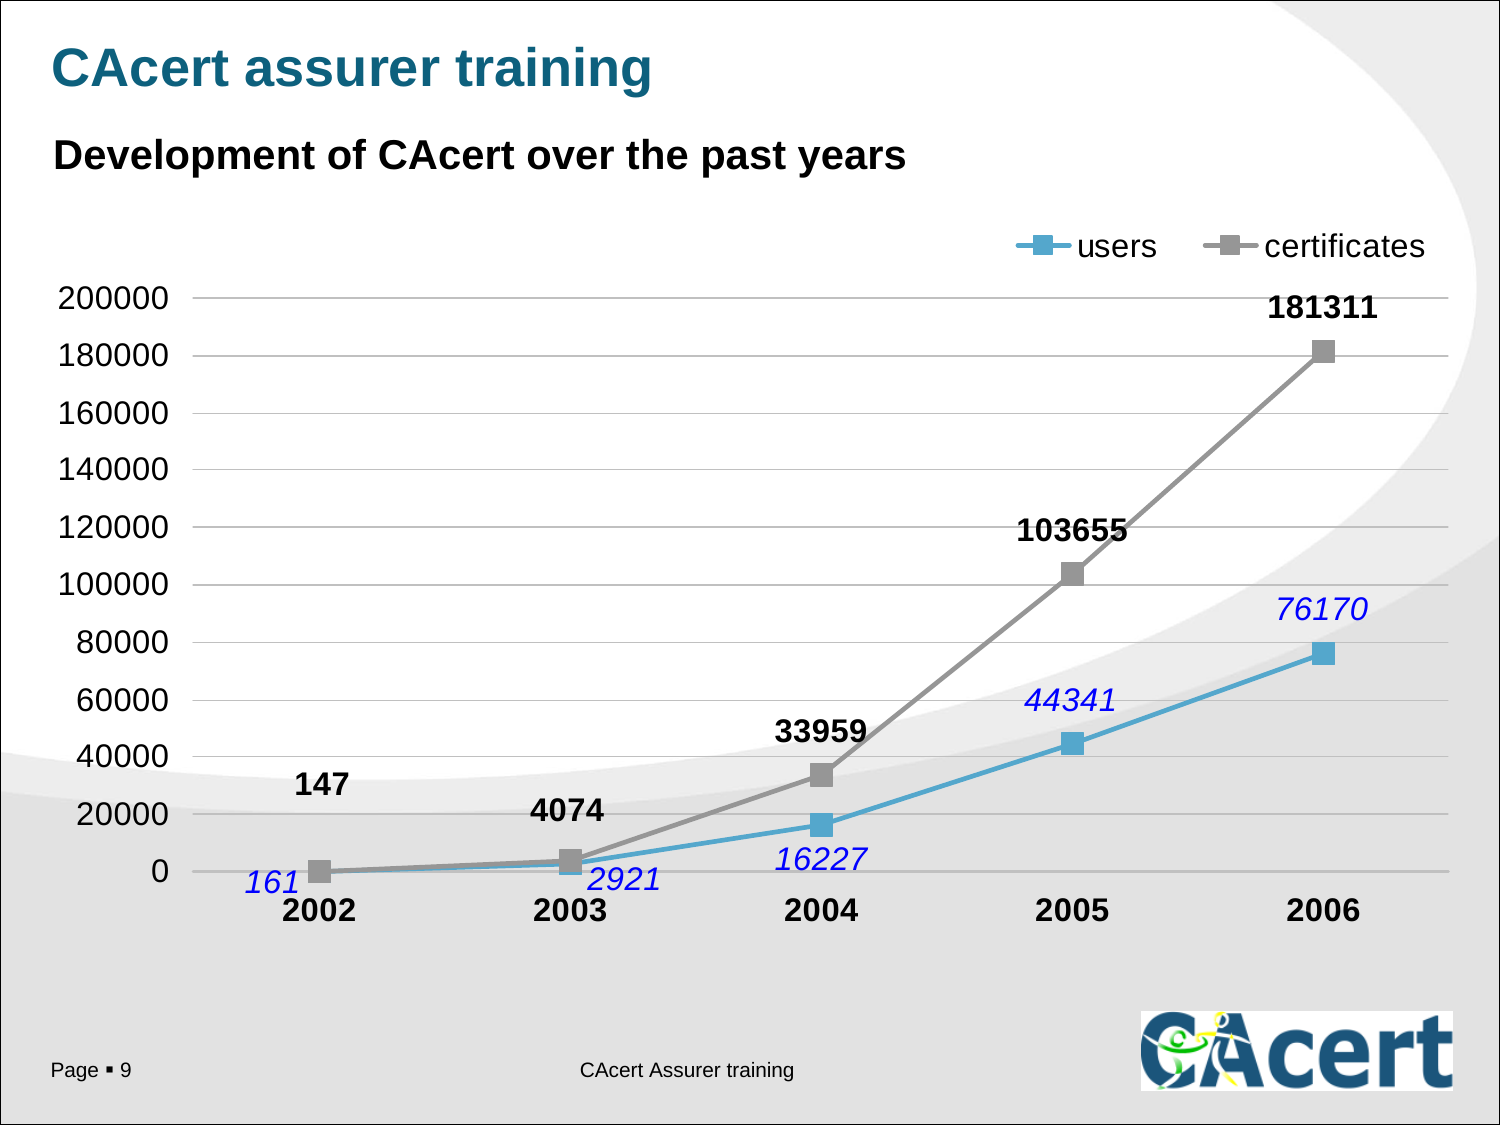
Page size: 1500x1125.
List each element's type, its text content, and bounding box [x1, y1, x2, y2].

picture [1, 1, 1499, 1124]
text_box Development of CAcert over the past years [53, 125, 997, 185]
title CAcert assurer training [51, 19, 1450, 118]
chart [24, 193, 1475, 967]
